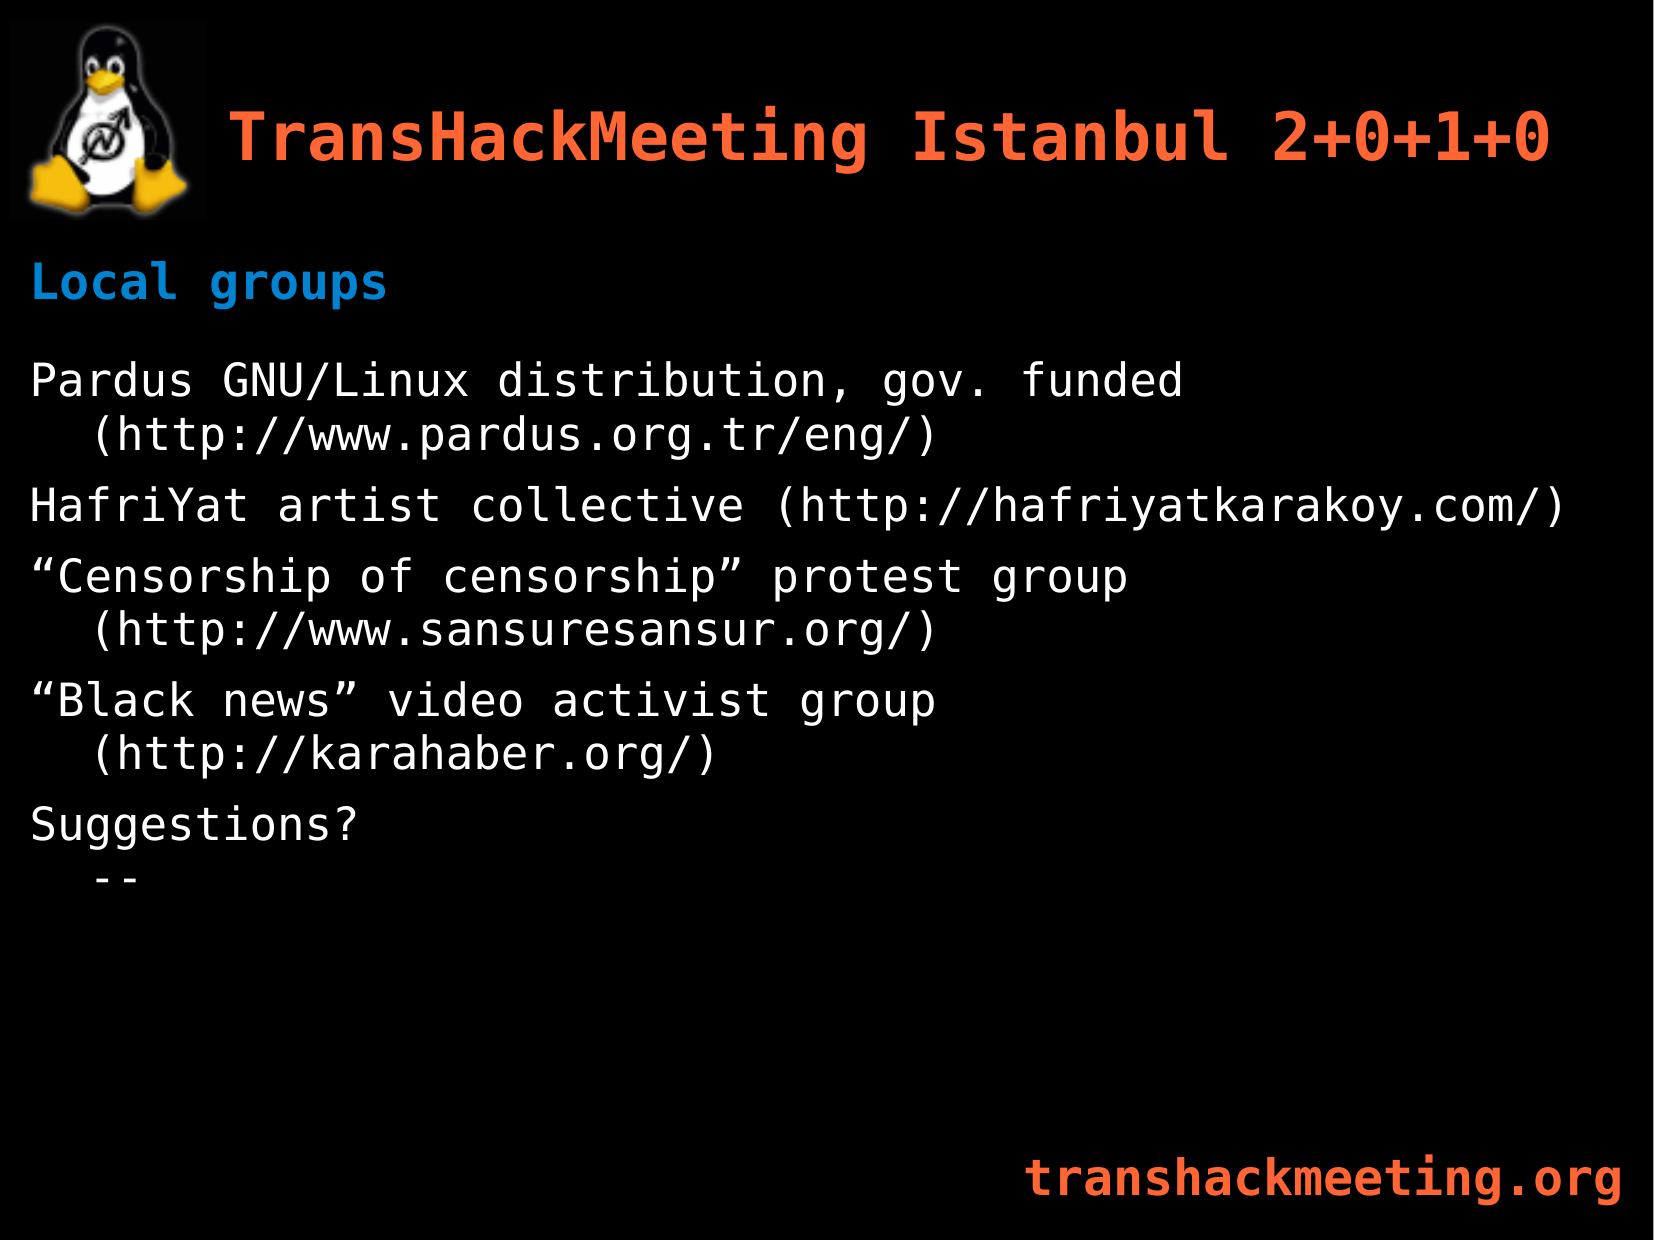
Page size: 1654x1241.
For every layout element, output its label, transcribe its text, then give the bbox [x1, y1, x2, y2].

title Local groups [29, 249, 1625, 315]
list Pardus GNU/Linux distribution, gov. funded (http://www.pardus.org.tr/eng/) HafriYat artist collective (http://hafriyatkarakoy.com/) “Censorship of censorship” protest group (http://www.sansuresansur.org/) “Black news” video activist group (http://karahaber.org/) Suggestions? -- [29, 354, 1571, 1094]
picture [9, 22, 207, 220]
